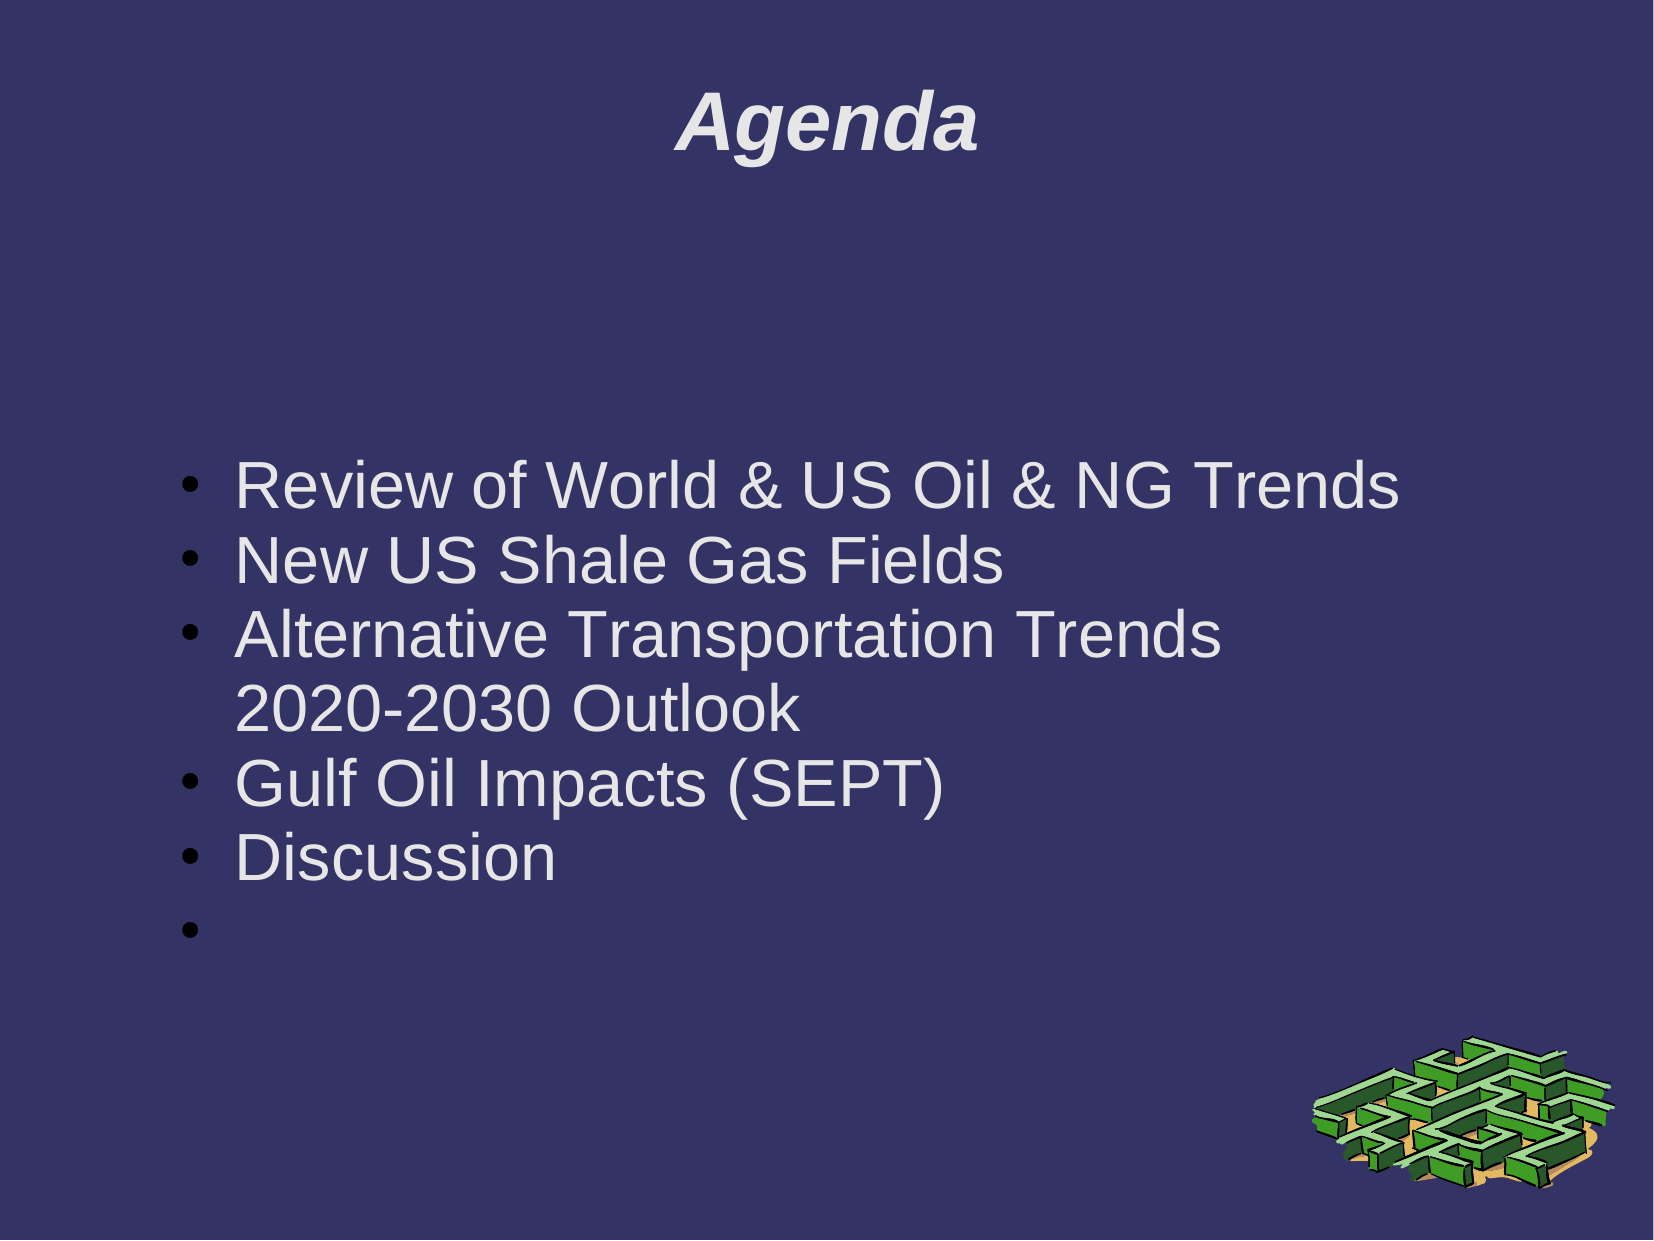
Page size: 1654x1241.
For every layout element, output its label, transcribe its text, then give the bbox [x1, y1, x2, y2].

title Agenda [121, 26, 1534, 219]
list Review of World & US Oil & NG Trends New US Shale Gas Fields Alternative Transportation Trends 2020-2030 Outlook Gulf Oil Impacts (SEPT) Discussion [178, 364, 1570, 1136]
